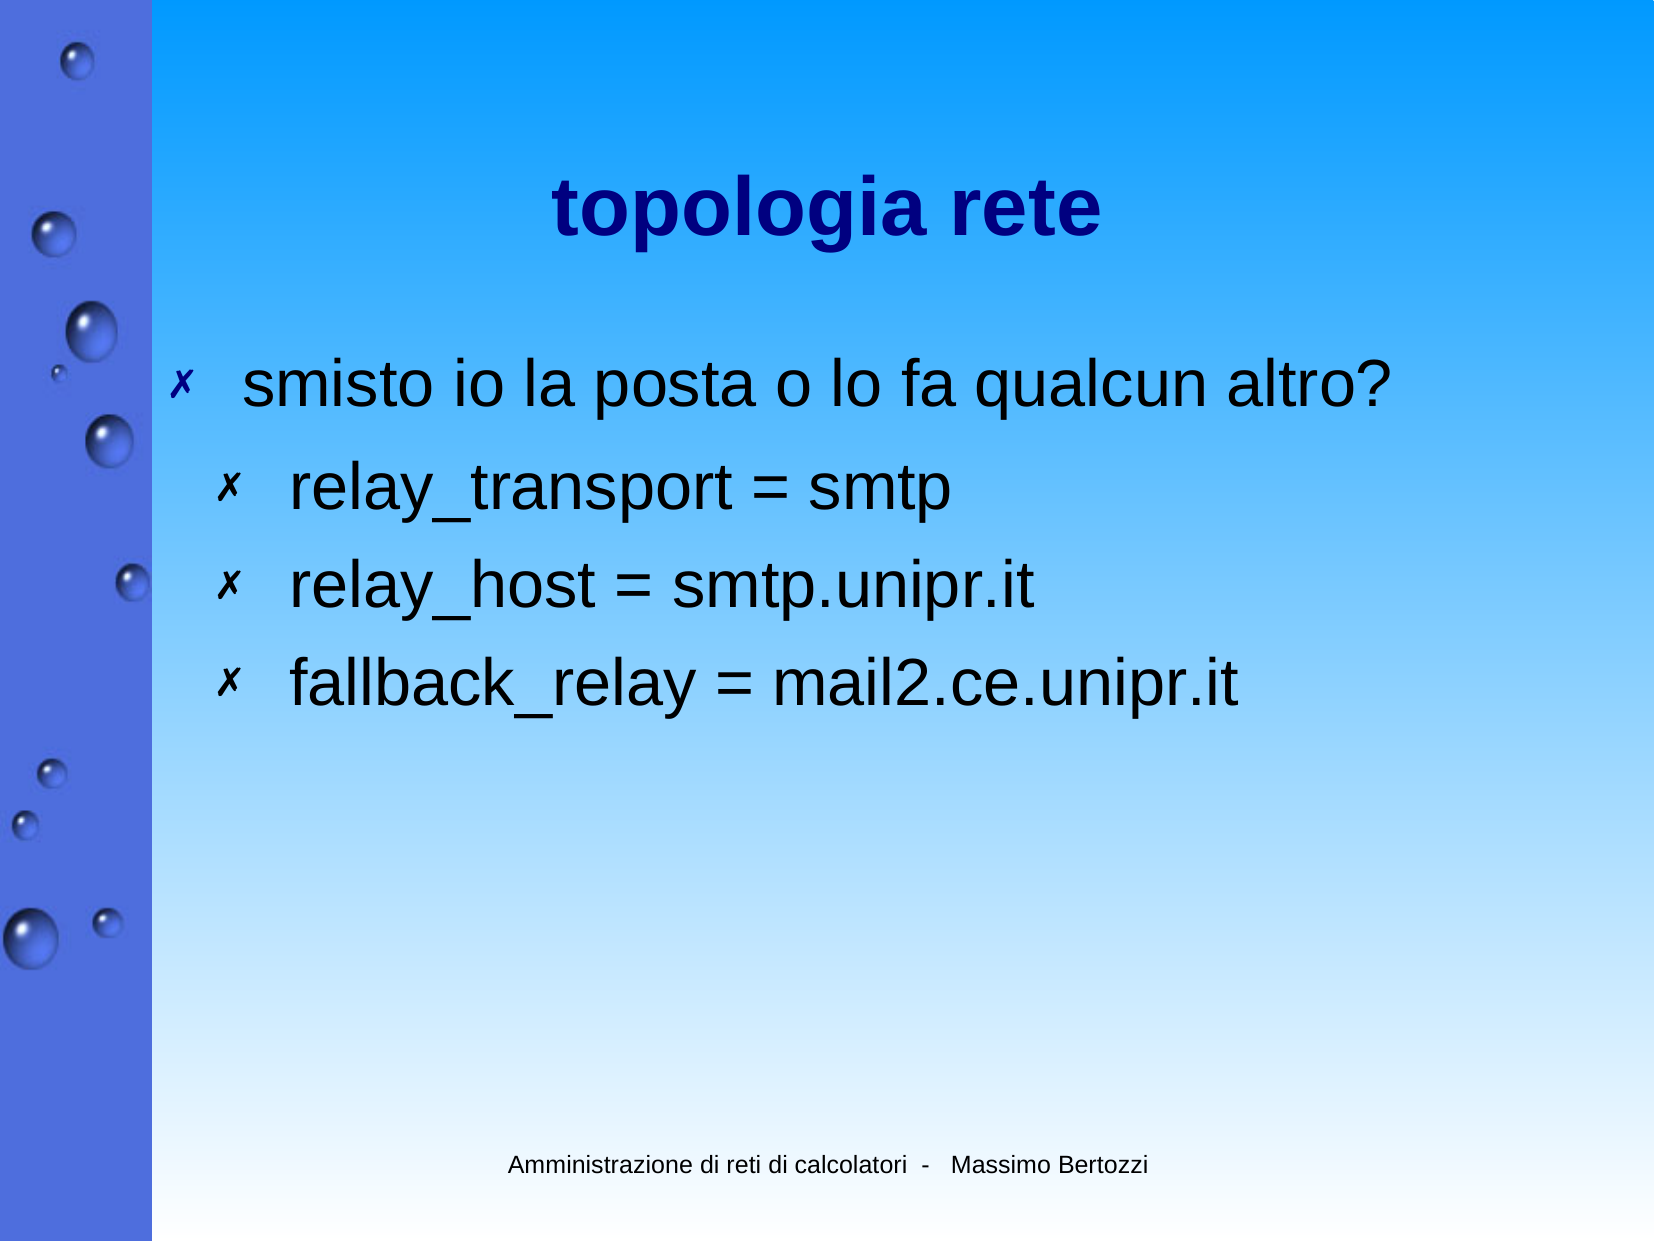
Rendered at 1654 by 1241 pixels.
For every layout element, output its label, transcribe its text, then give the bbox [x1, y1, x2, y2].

list smisto io la posta o lo fa qualcun altro? relay_transport = smtp relay_host = smtp.unipr.it fallback_relay = mail2.ce.unipr.it [159, 346, 1572, 1128]
picture [0, 0, 152, 1241]
title topologia rete [121, 102, 1534, 311]
